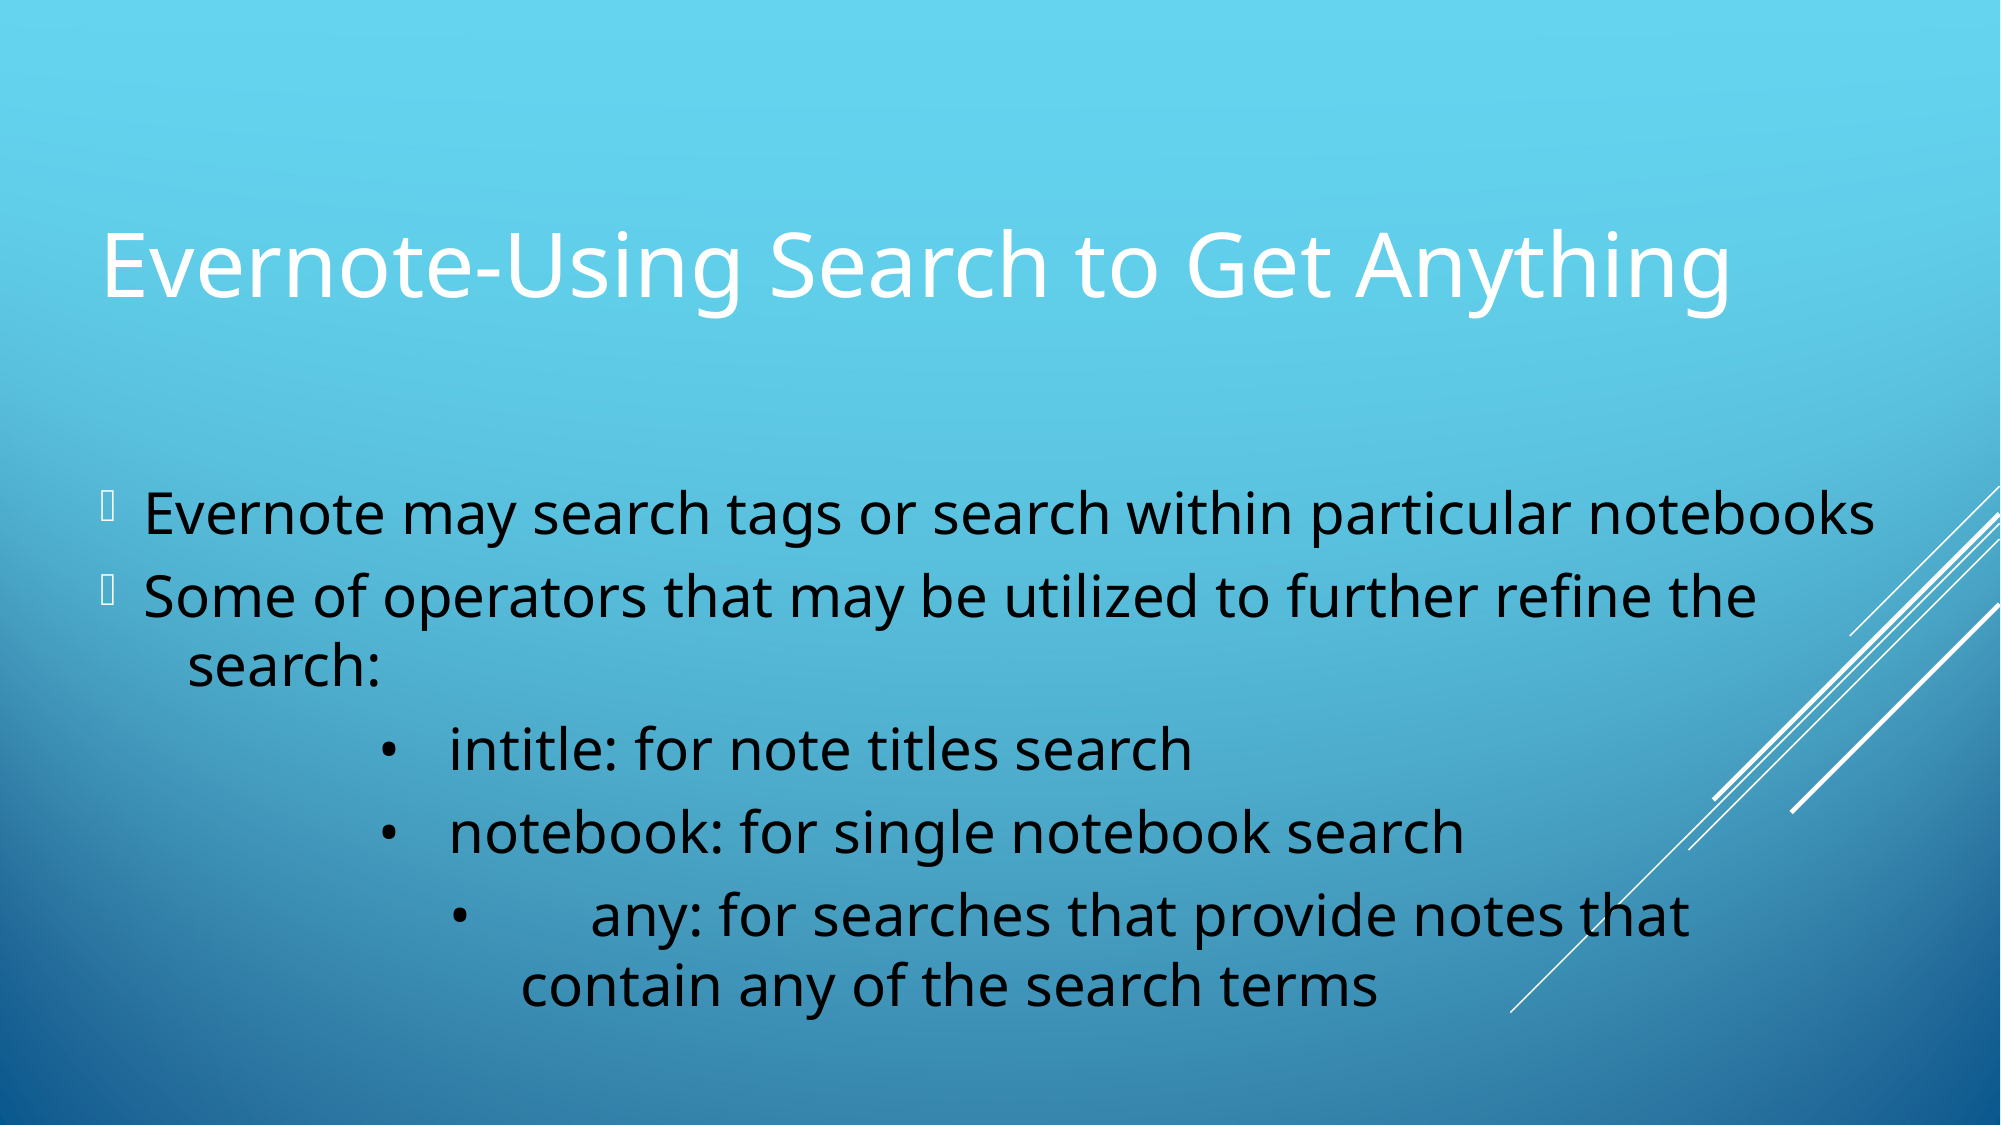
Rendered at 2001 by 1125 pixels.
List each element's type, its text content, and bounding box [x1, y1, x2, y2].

list Evernote may search tags or search within particular notebooks Some of operators that may be utilized to further refine the search: • intitle: for note titles search • notebook: for single notebook search • any: for searches that provide notes that contain any of the search terms [84, 385, 1910, 1086]
title Evernote-Using Search to Get Anything [84, 138, 1910, 385]
